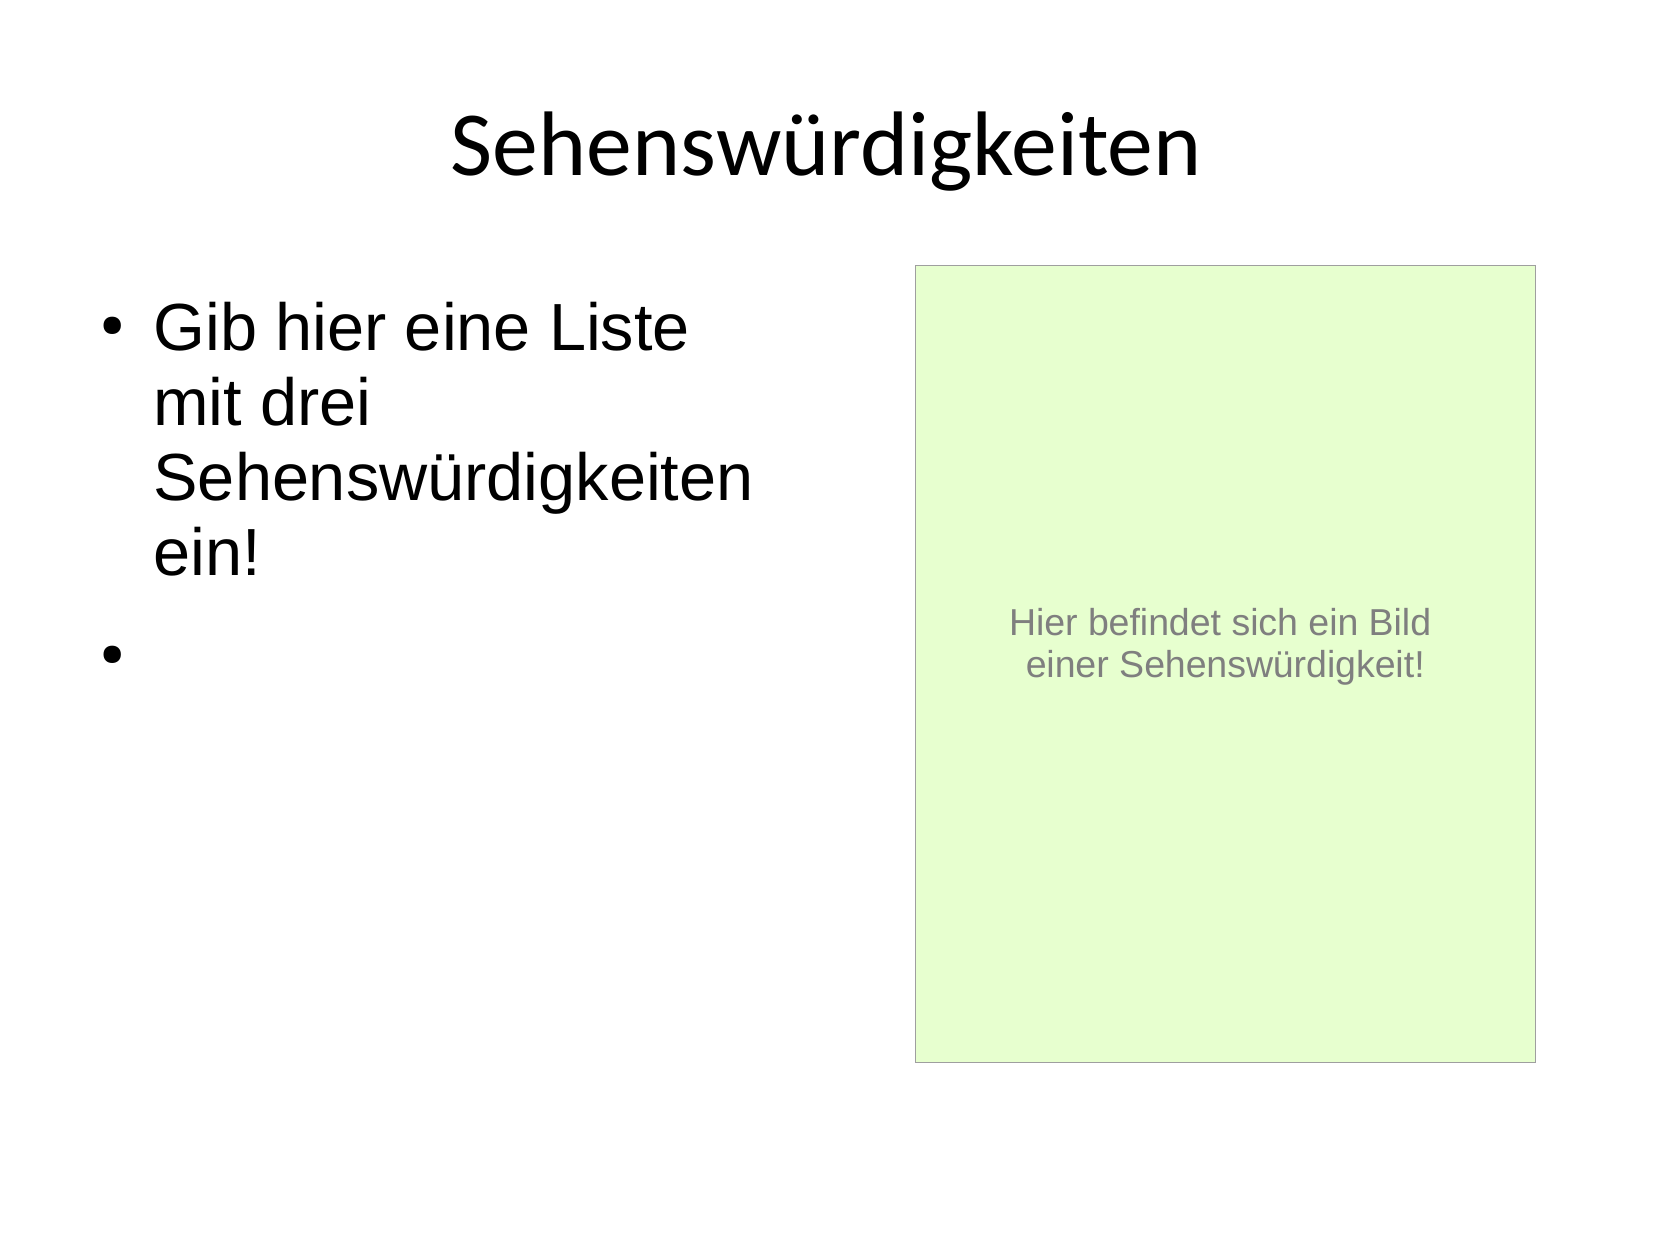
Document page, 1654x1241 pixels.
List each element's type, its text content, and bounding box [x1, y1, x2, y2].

list Gib hier eine Liste mit drei Sehenswürdigkeiten ein! [82, 290, 793, 1010]
title Sehenswürdigkeiten [82, 49, 1571, 257]
text_box Hier befindet sich ein Bild einer Sehenswürdigkeit! [915, 265, 1536, 1063]
